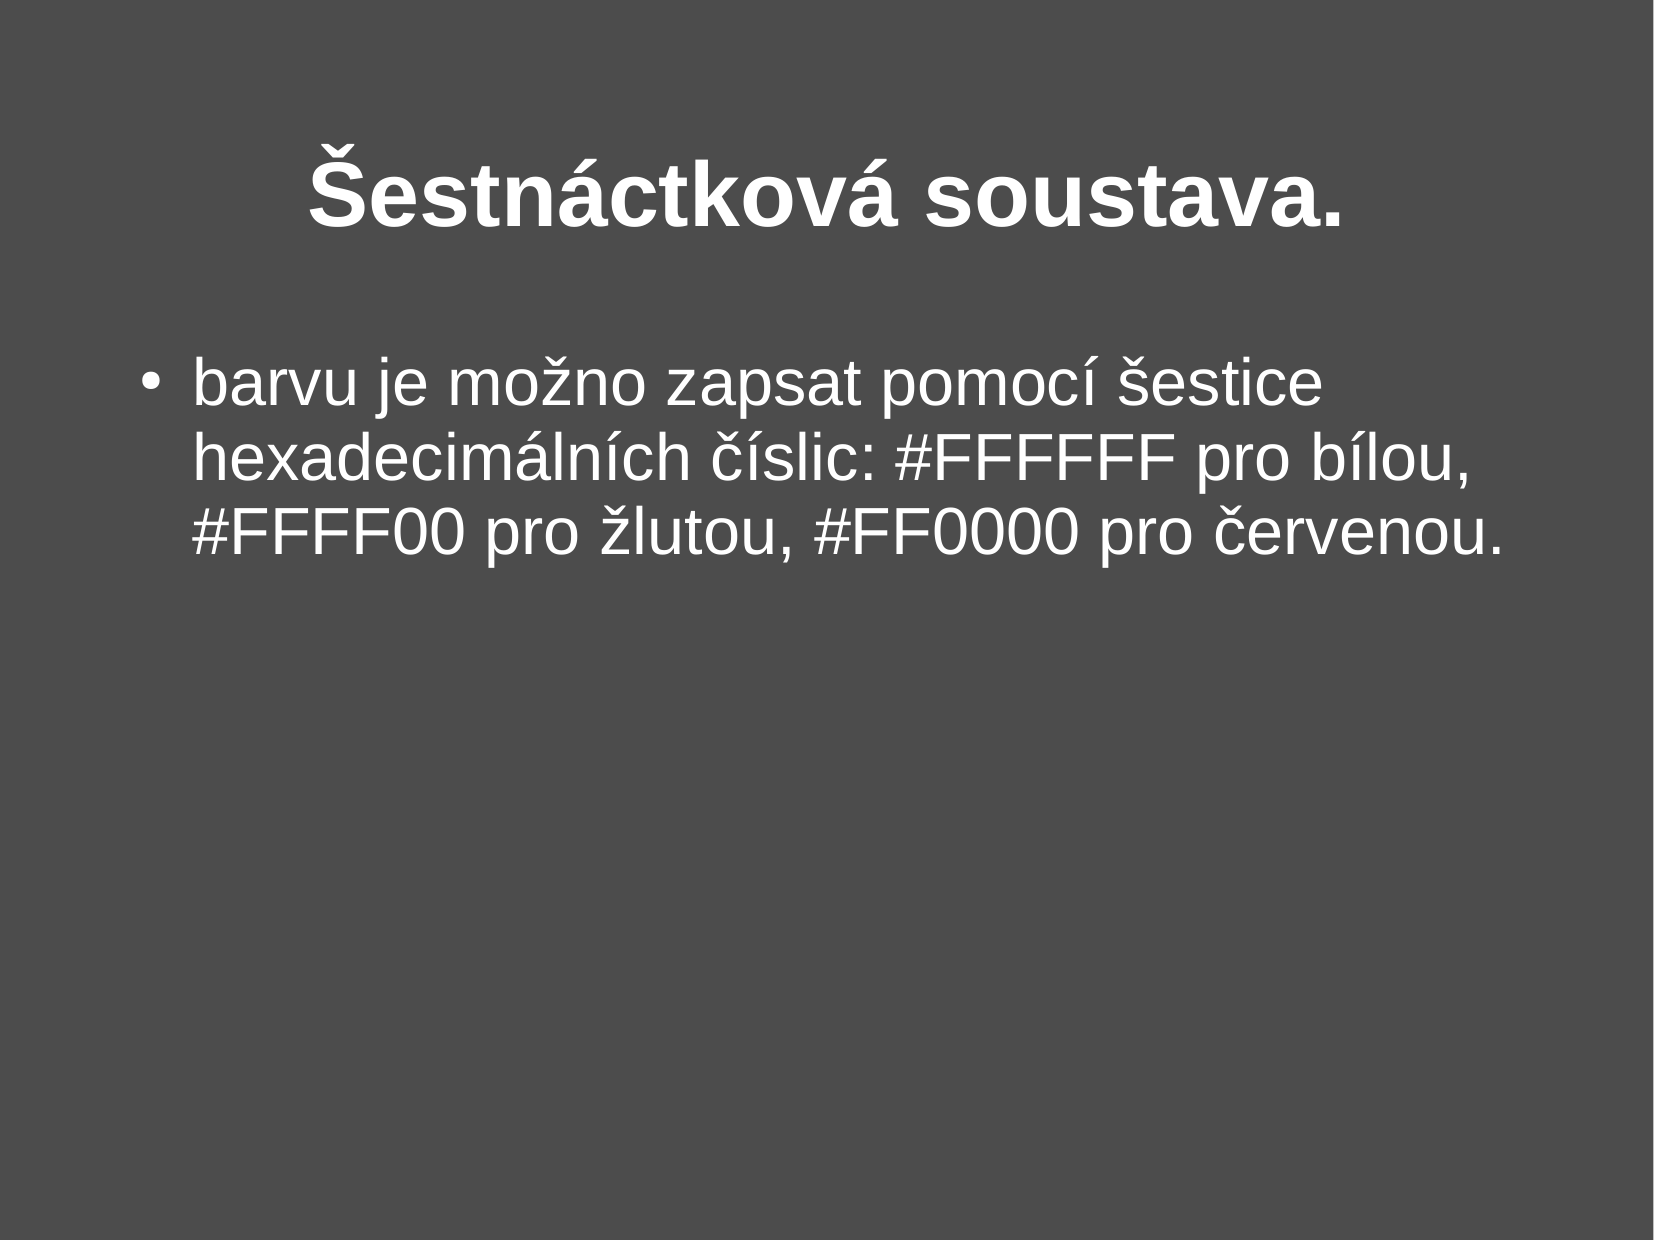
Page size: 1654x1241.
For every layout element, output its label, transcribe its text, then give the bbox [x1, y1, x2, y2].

title Šestnáctková soustava. [121, 91, 1534, 299]
list barvu je možno zapsat pomocí šestice hexadecimálních číslic: #FFFFFF pro bílou, #FFFF00 pro žlutou, #FF0000 pro červenou. [121, 344, 1534, 1112]
